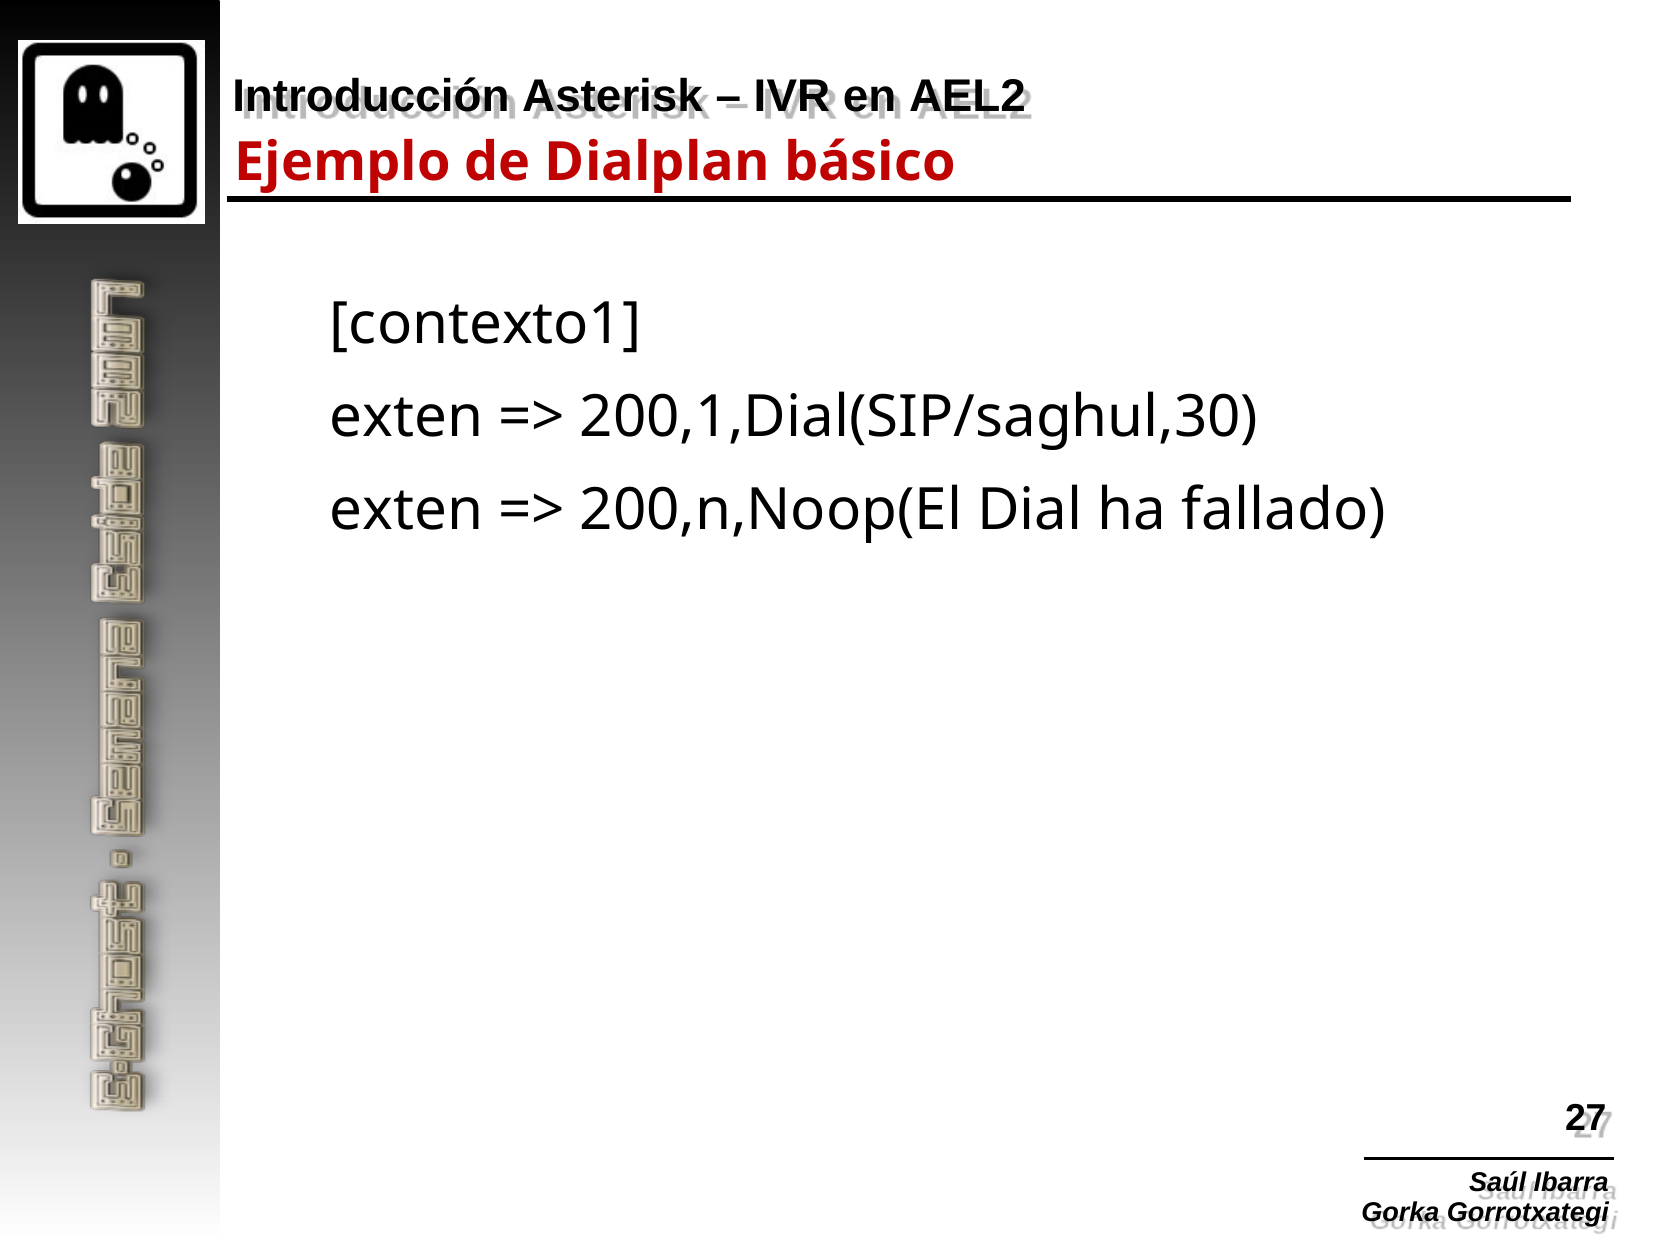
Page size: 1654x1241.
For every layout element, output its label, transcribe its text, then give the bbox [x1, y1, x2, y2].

picture [18, 40, 205, 224]
list [contexto1] exten => 200,1,Dial(SIP/saghul,30) exten => 200,n,Noop(El Dial ha fallado) [312, 281, 1516, 1121]
title Ejemplo de Dialplan básico [234, 120, 1529, 199]
picture [51, 250, 180, 1122]
